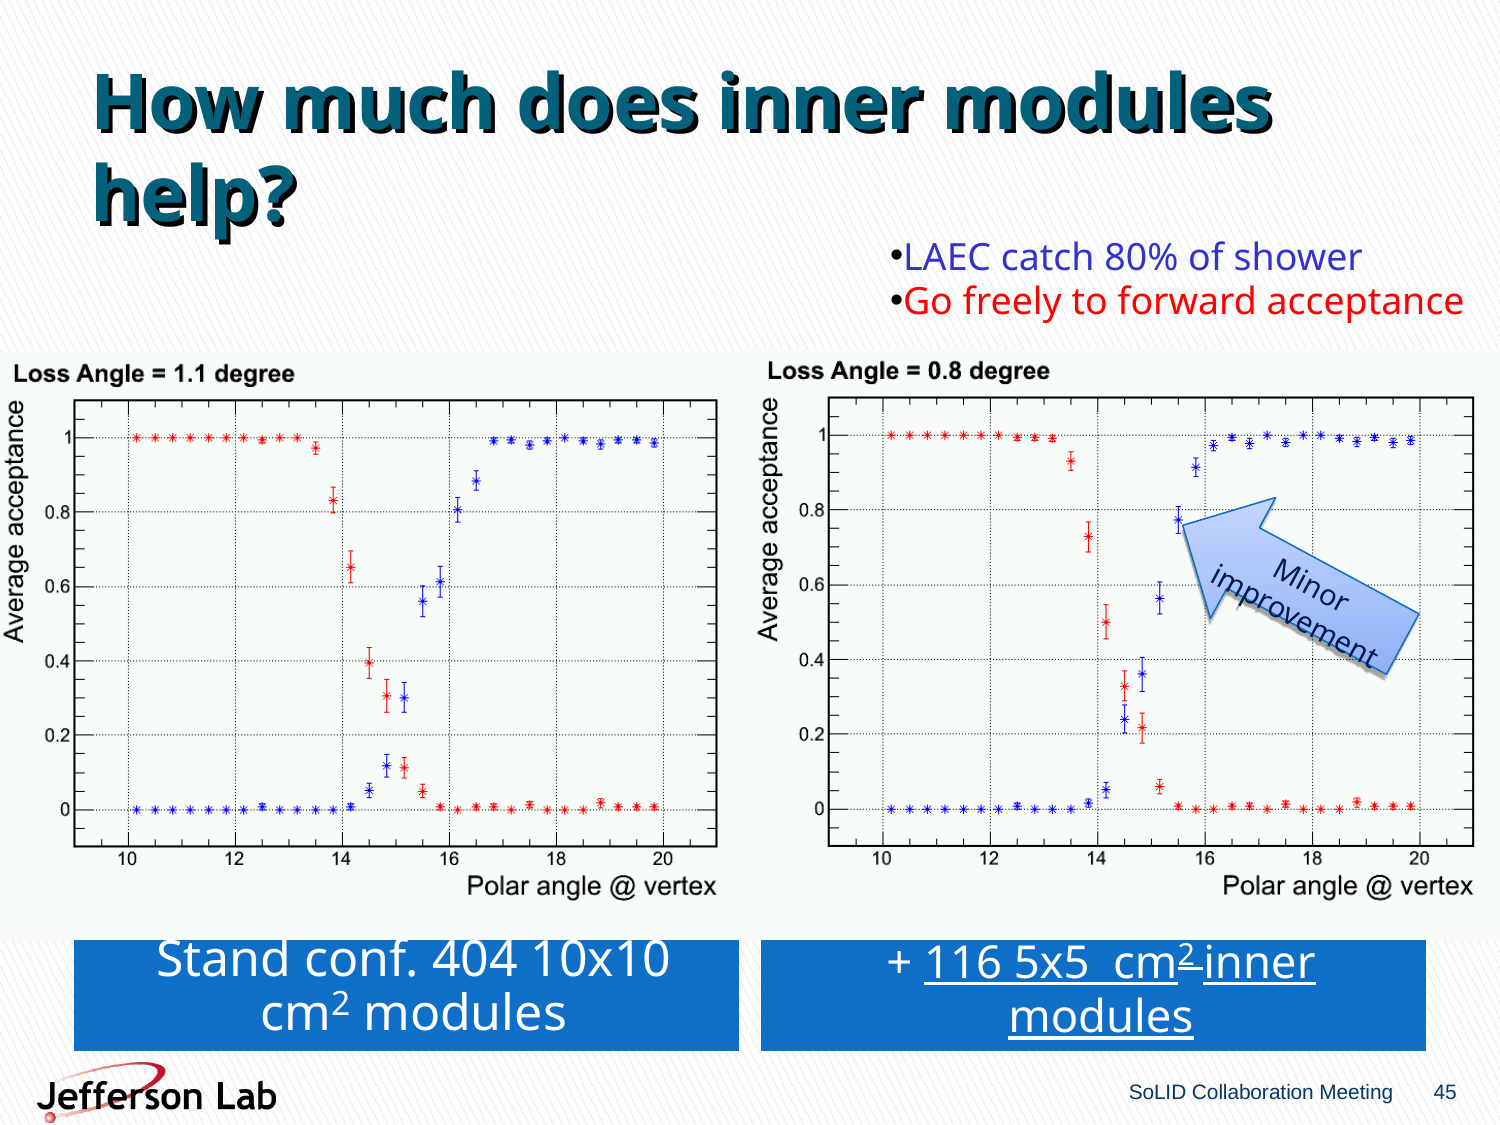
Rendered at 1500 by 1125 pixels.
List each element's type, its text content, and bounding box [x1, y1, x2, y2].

picture [0, 350, 1500, 940]
text_box 45 [1418, 1051, 1479, 1112]
list + 116 5x5 cm2 inner modules [761, 940, 1426, 1051]
text_box Minor improvement [1182, 497, 1420, 675]
text_box SoLID Collaboration Meeting [1103, 1051, 1418, 1112]
text_box LAEC catch 80% of shower Go freely to forward acceptance [875, 224, 1425, 332]
title How much does inner modules help? [75, 44, 1426, 233]
list Stand conf. 404 10x10 cm2 modules [75, 940, 738, 1051]
